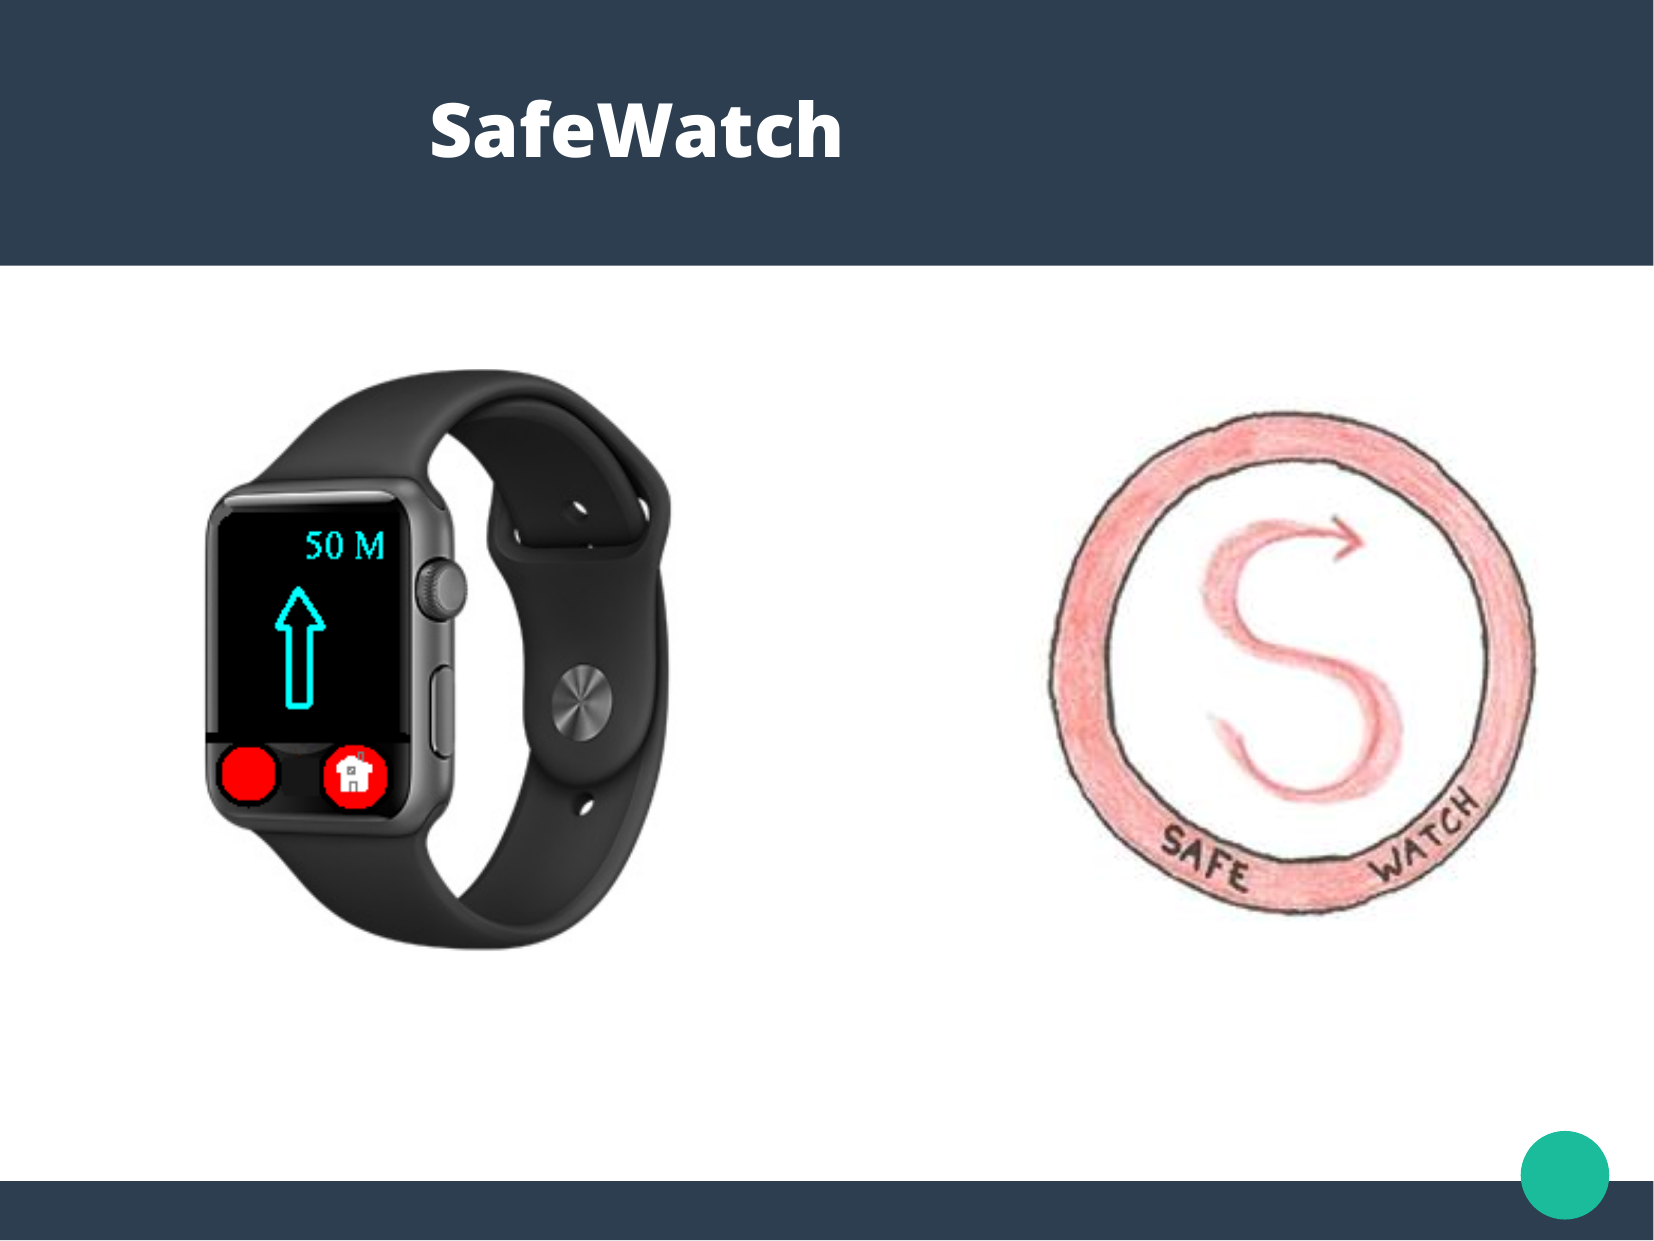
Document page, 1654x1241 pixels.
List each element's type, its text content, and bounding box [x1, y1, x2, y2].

picture [1003, 366, 1583, 986]
title SafeWatch [59, 49, 1595, 207]
picture [153, 369, 999, 1004]
